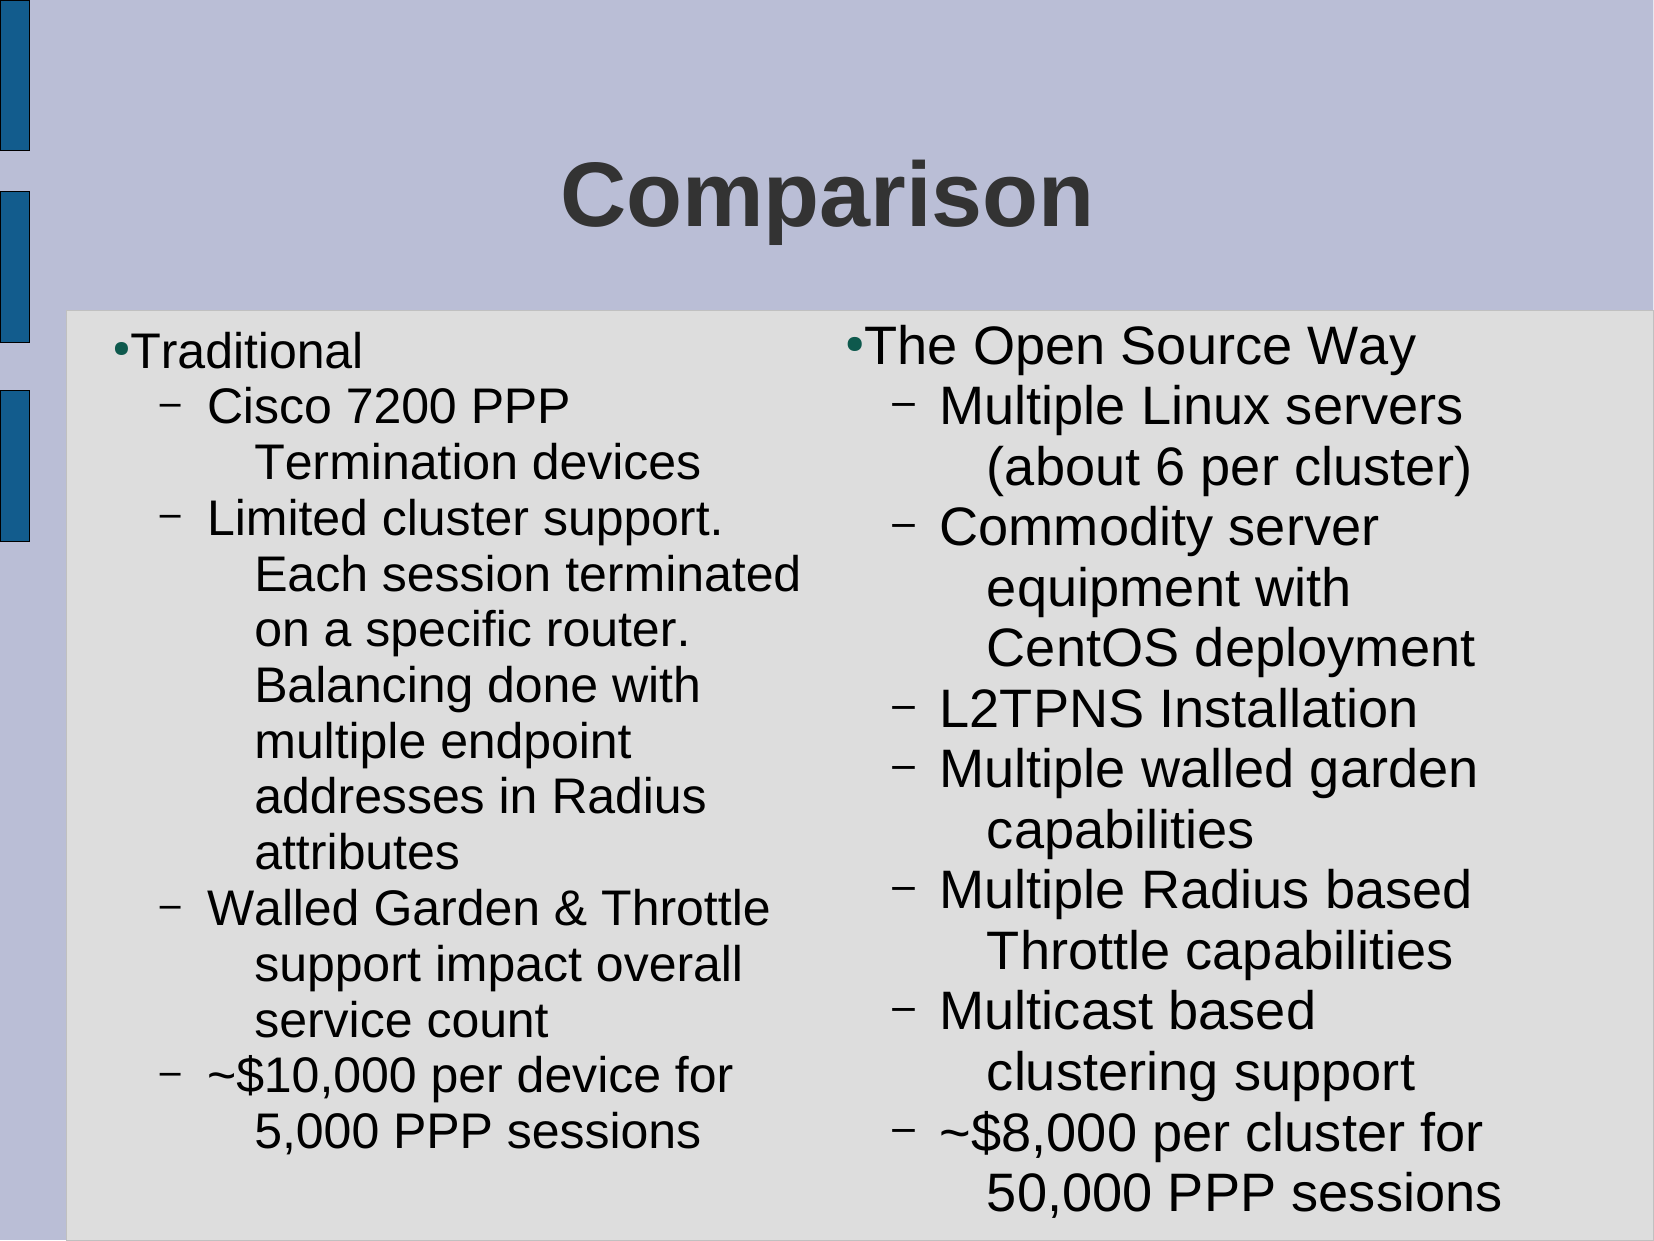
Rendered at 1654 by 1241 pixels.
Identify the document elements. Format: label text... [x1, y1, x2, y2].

list Traditional Cisco 7200 PPP Termination devices Limited cluster support. Each session terminated on a specific router. Balancing done with multiple endpoint addresses in Radius attributes Walled Garden & Throttle support impact overall service count ~$10,000 per device for 5,000 PPP sessions [112, 322, 802, 1160]
list The Open Source Way Multiple Linux servers (about 6 per cluster) Commodity server equipment with CentOS deployment L2TPNS Installation Multiple walled garden capabilities Multiple Radius based Throttle capabilities Multicast based clustering support ~$8,000 per cluster for 50,000 PPP sessions [845, 315, 1535, 1224]
title Comparison [121, 91, 1534, 299]
